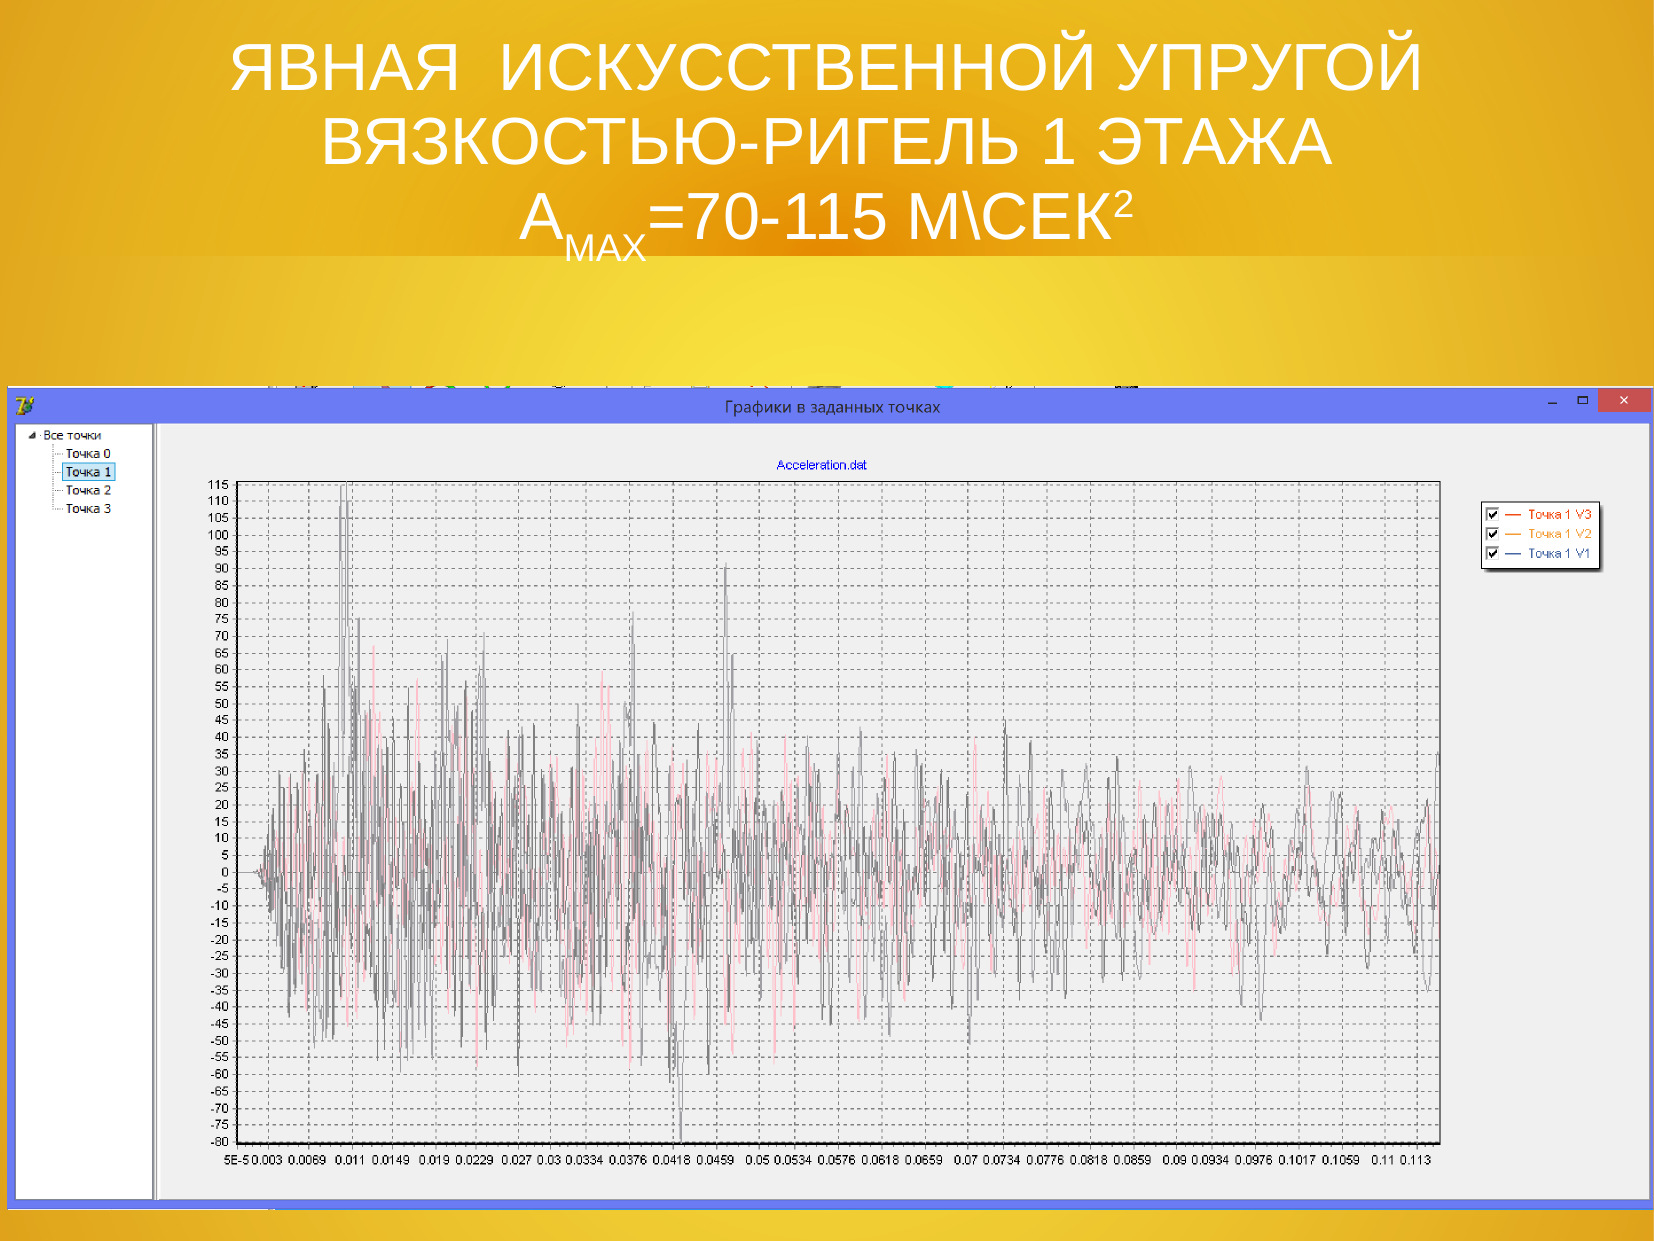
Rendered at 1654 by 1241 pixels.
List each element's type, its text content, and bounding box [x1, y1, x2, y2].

title ЯВНАЯ ИСКУССТВЕННОЙ УПРУГОЙ ВЯЗКОСТЬЮ-РИГЕЛЬ 1 ЭТАЖА АМАХ=70-115 М\СЕК2 [82, 29, 1571, 270]
picture [7, 386, 1654, 1210]
